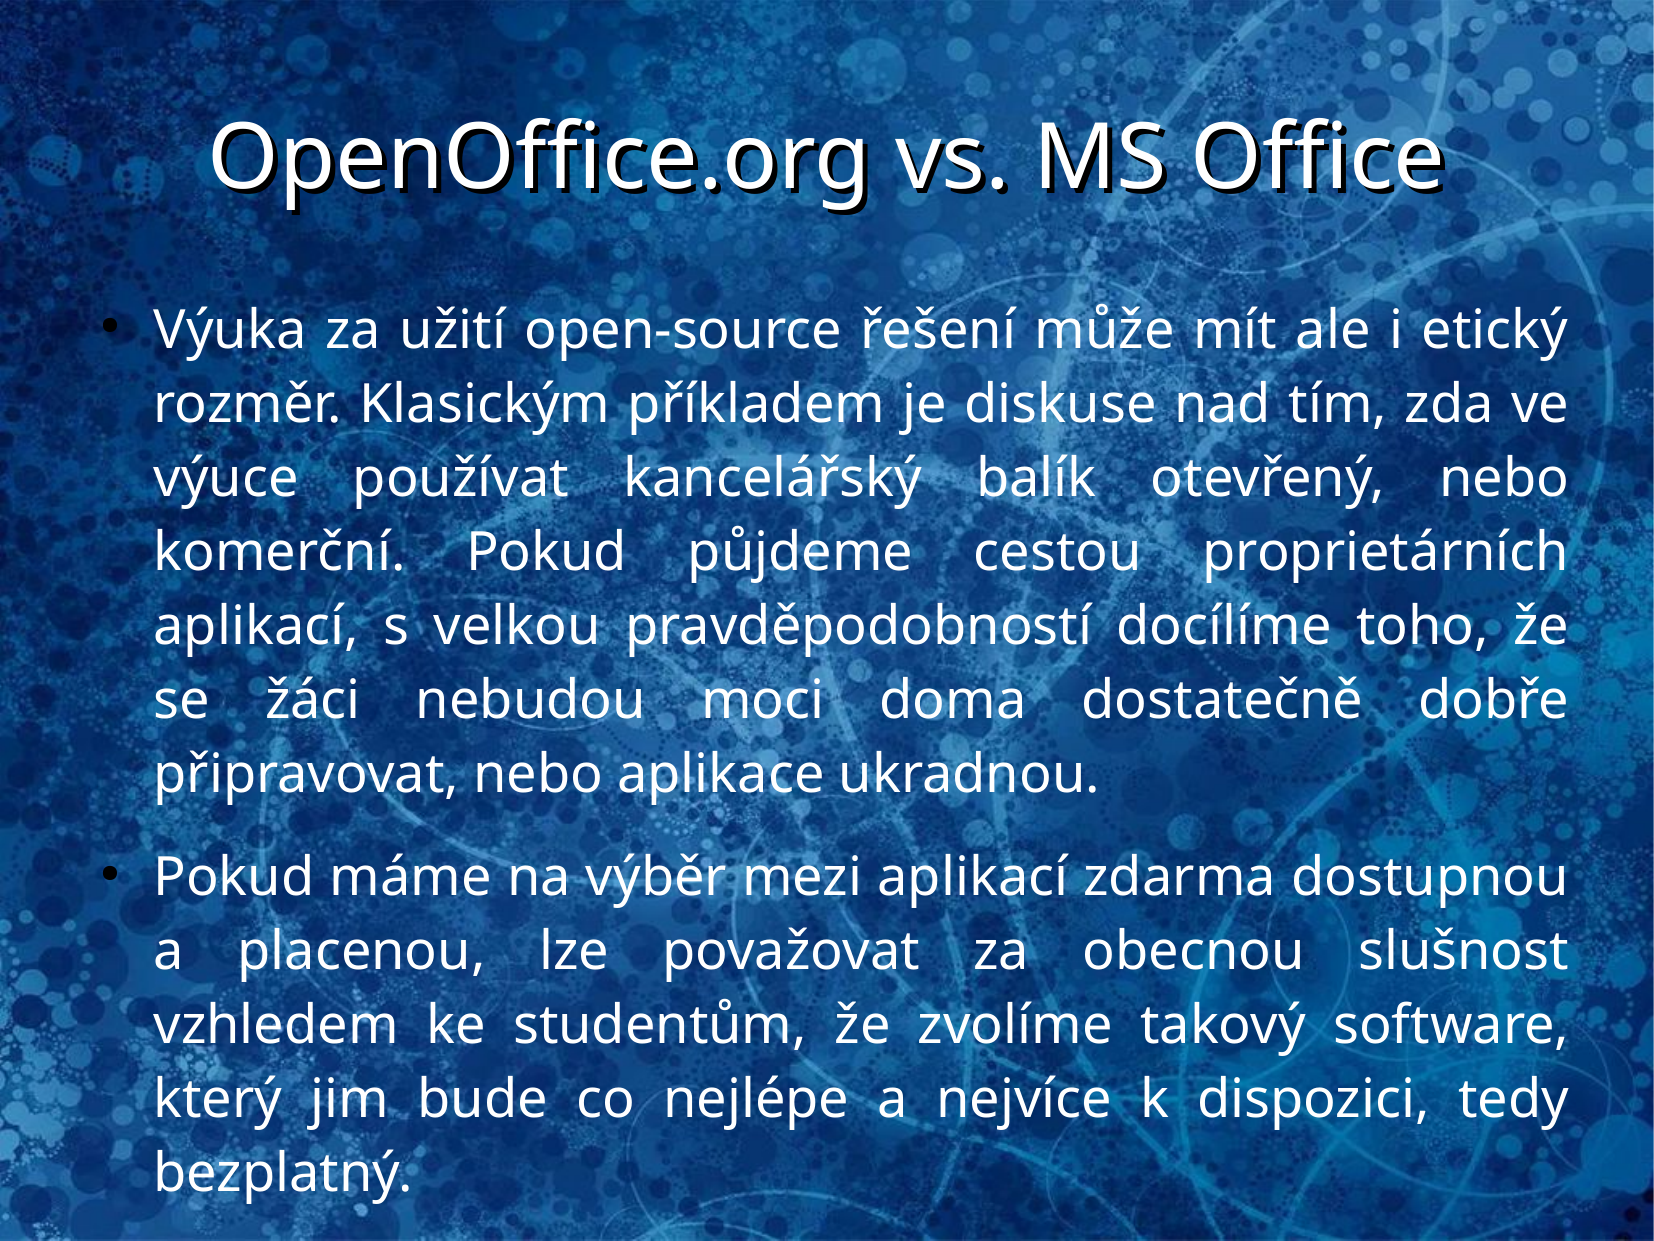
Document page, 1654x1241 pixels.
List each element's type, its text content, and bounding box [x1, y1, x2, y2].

list Výuka za užití open-source řešení může mít ale i etický rozměr. Klasickým příkladem je diskuse nad tím, zda ve výuce používat kancelářský balík otevřený, nebo komerční. Pokud půjdeme cestou proprietárních aplikací, s velkou pravděpodobností docílíme toho, že se žáci nebudou moci doma dostatečně dobře připravovat, nebo aplikace ukradnou. Pokud máme na výběr mezi aplikací zdarma dostupnou a placenou, lze považovat za obecnou slušnost vzhledem ke studentům, že zvolíme takový software, který jim bude co nejlépe a nejvíce k dispozici, tedy bezplatný. [82, 290, 1571, 1179]
picture [0, 0, 1654, 1241]
title OpenOffice.org vs. MS Office [82, 49, 1571, 257]
